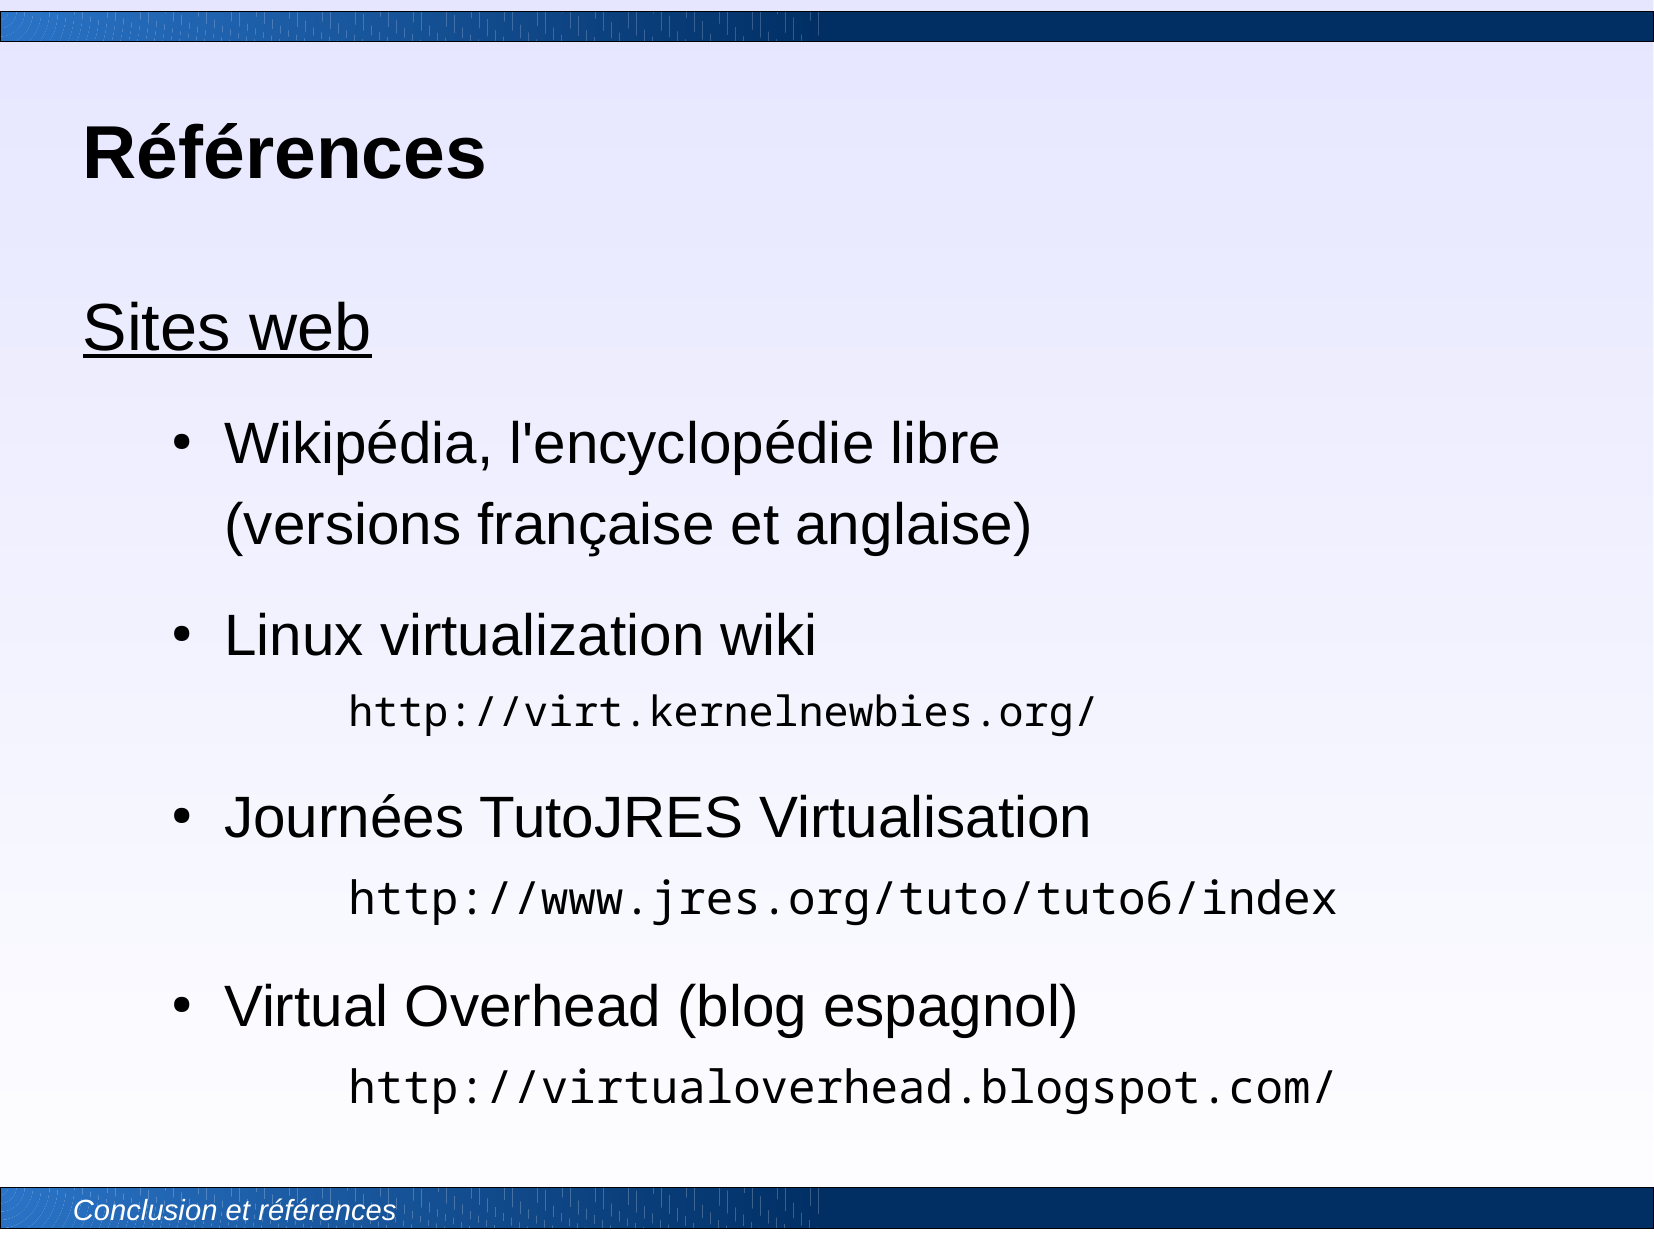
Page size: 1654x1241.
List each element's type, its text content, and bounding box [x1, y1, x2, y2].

title Références [82, 49, 1571, 257]
list Sites web Wikipédia, l'encyclopédie libre (versions française et anglaise) Linux virtualization wiki http://virt.kernelnewbies.org/ Journées TutoJRES Virtualisation http://www.jres.org/tuto/tuto6/index Virtual Overhead (blog espagnol) http://virtualoverhead.blogspot.com/ [82, 290, 1571, 1094]
text_box Conclusion et références [58, 1186, 442, 1235]
